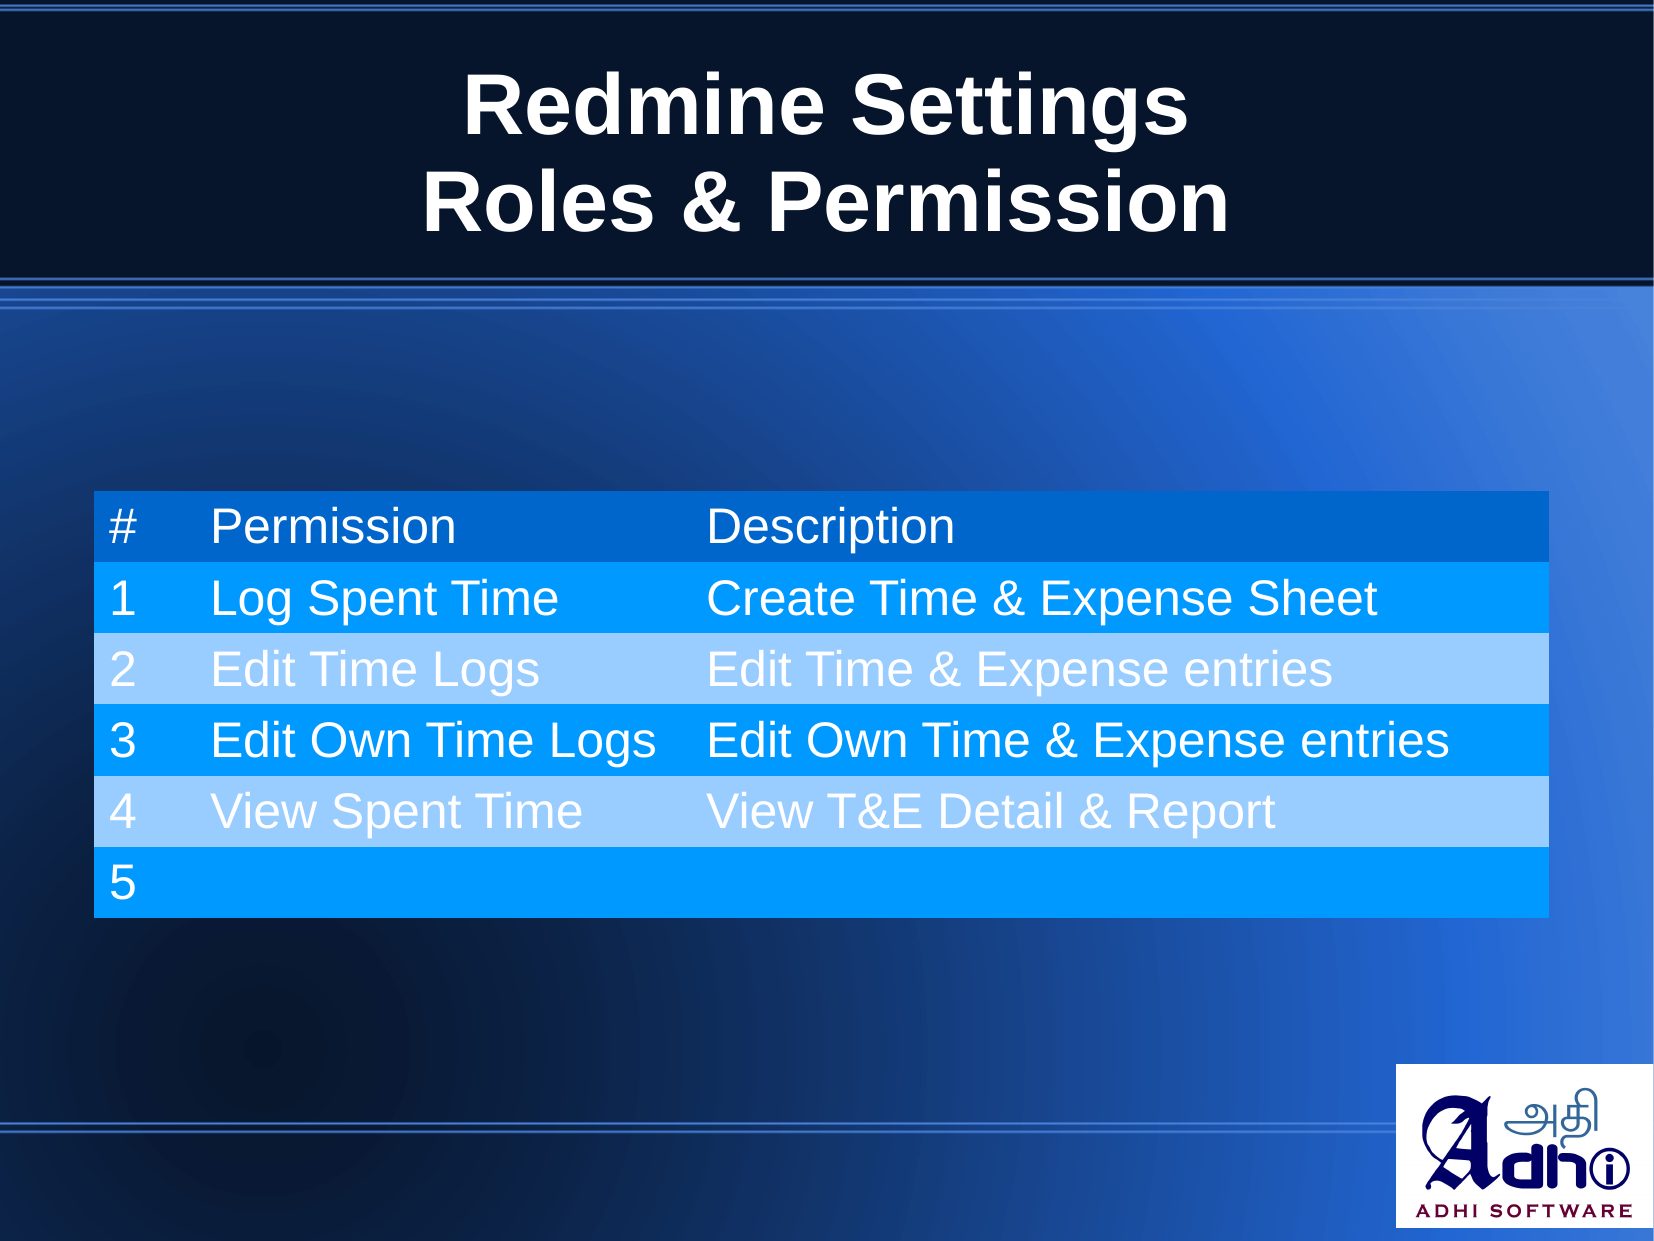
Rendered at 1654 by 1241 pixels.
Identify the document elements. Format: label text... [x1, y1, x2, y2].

table_cell View Spent Time [195, 776, 691, 847]
title Redmine Settings Roles & Permission [82, 49, 1571, 257]
table_cell Edit Time Logs [195, 633, 691, 704]
table_cell Edit Own Time & Expense entries [691, 704, 1549, 776]
table_cell Edit Own Time Logs [195, 704, 691, 776]
table_cell View T&E Detail & Report [691, 776, 1549, 847]
table_cell Log Spent Time [195, 562, 691, 633]
table_cell 2 [94, 633, 195, 704]
table_cell Create Time & Expense Sheet [691, 562, 1549, 633]
table_cell 5 [94, 847, 195, 918]
picture [0, 0, 1654, 1241]
table_cell Edit Time & Expense entries [691, 633, 1549, 704]
table_header Permission [195, 491, 691, 562]
table_header Description [691, 491, 1549, 562]
table_cell [691, 847, 1549, 918]
table_cell 1 [94, 562, 195, 633]
table_cell [195, 847, 691, 918]
table_cell 4 [94, 776, 195, 847]
table_cell 3 [94, 704, 195, 776]
table_header # [94, 491, 195, 562]
